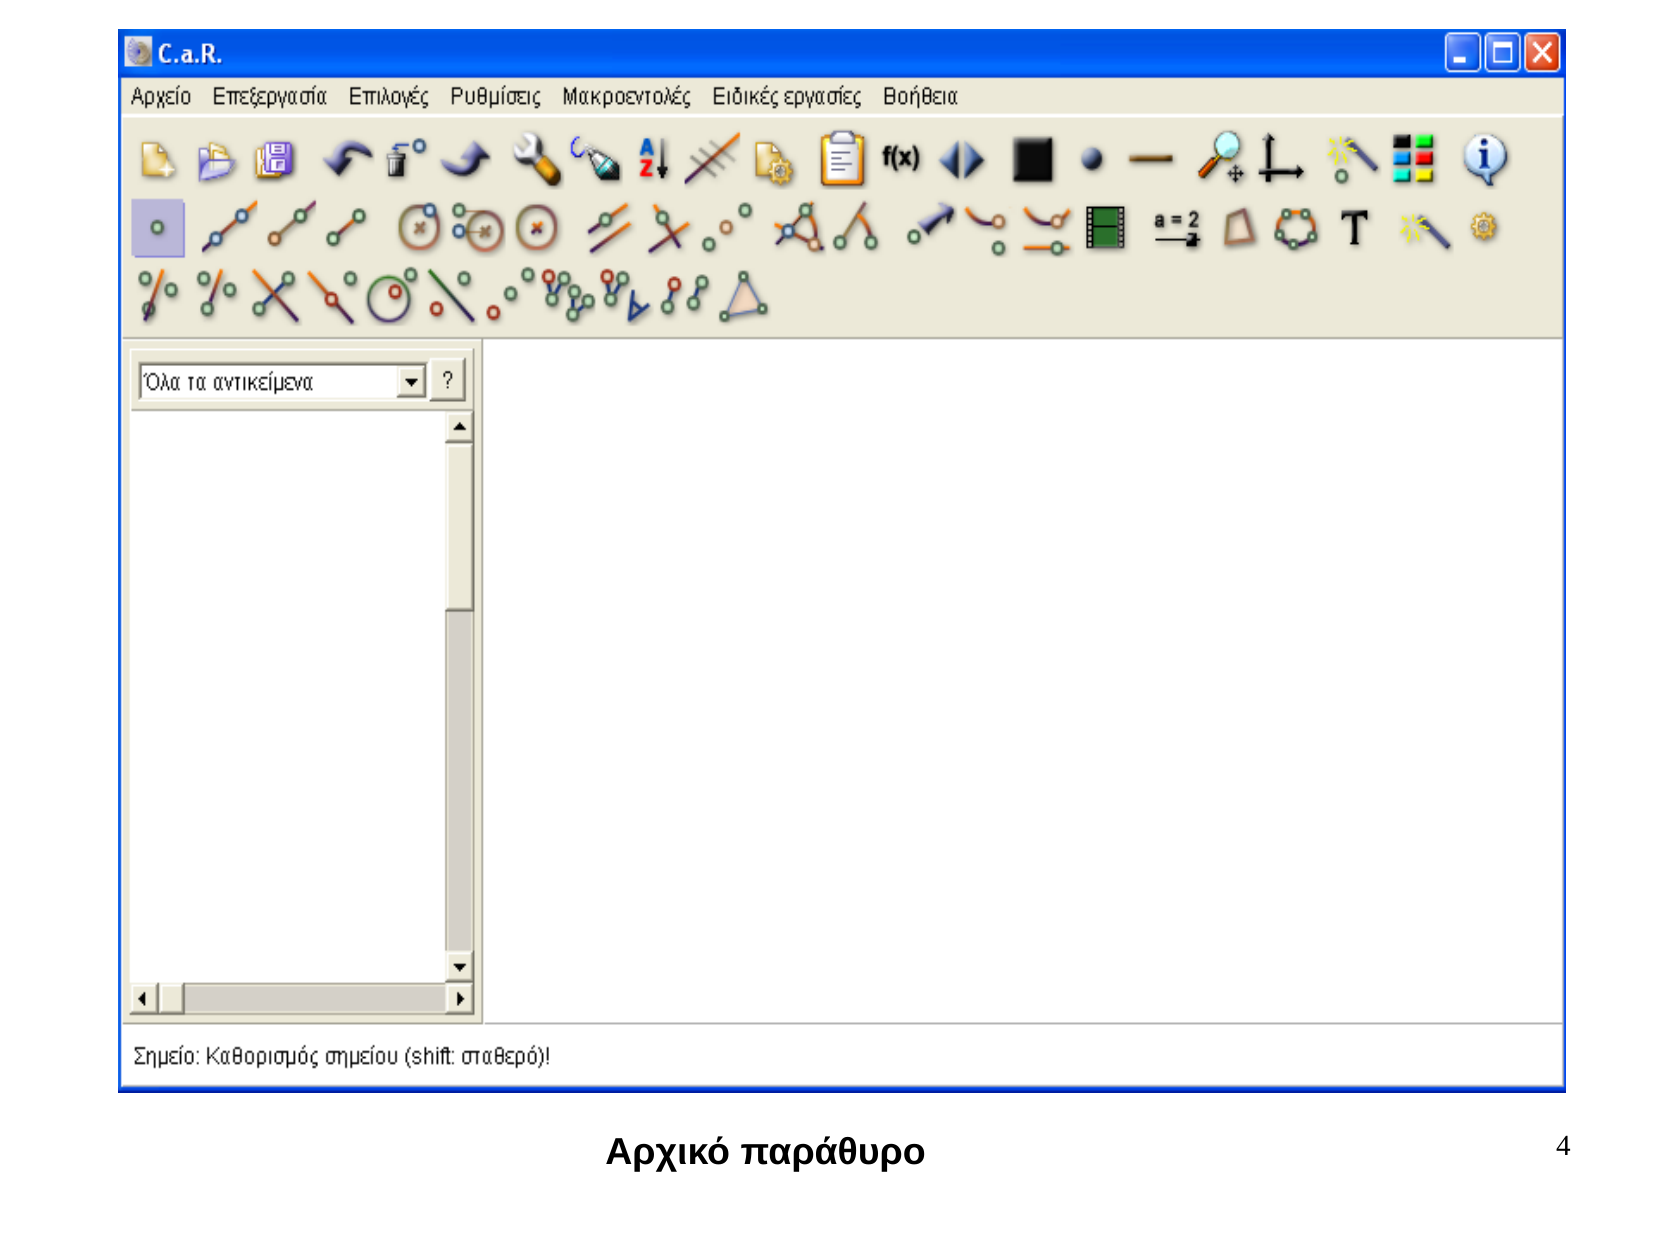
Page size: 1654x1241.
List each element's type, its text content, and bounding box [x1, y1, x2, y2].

text_box Αρχικό παράθυρο [590, 1123, 977, 1182]
picture [118, 29, 1566, 1093]
